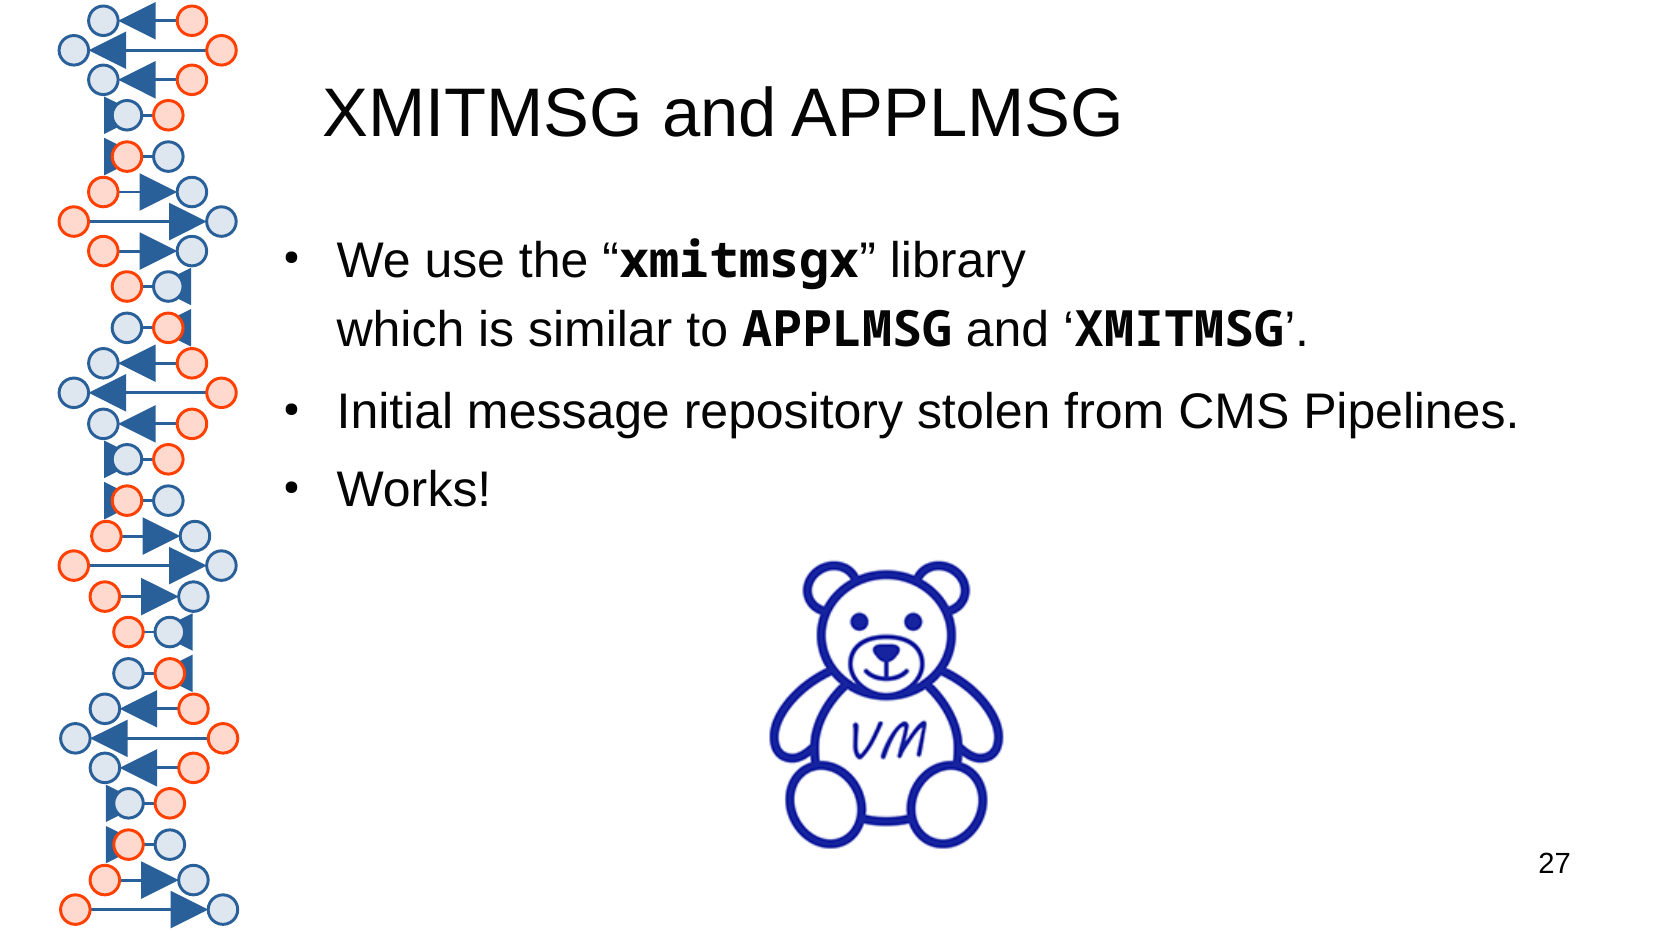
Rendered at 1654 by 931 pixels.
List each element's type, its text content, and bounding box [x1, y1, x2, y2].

list We use the “xmitmsgx” library which is similar to APPLMSG and ‘XMITMSG’. Initial message repository stolen from CMS Pipelines. Works! [265, 224, 1595, 764]
title XMITMSG and APPLMSG [265, 35, 1595, 189]
picture [762, 540, 1013, 863]
